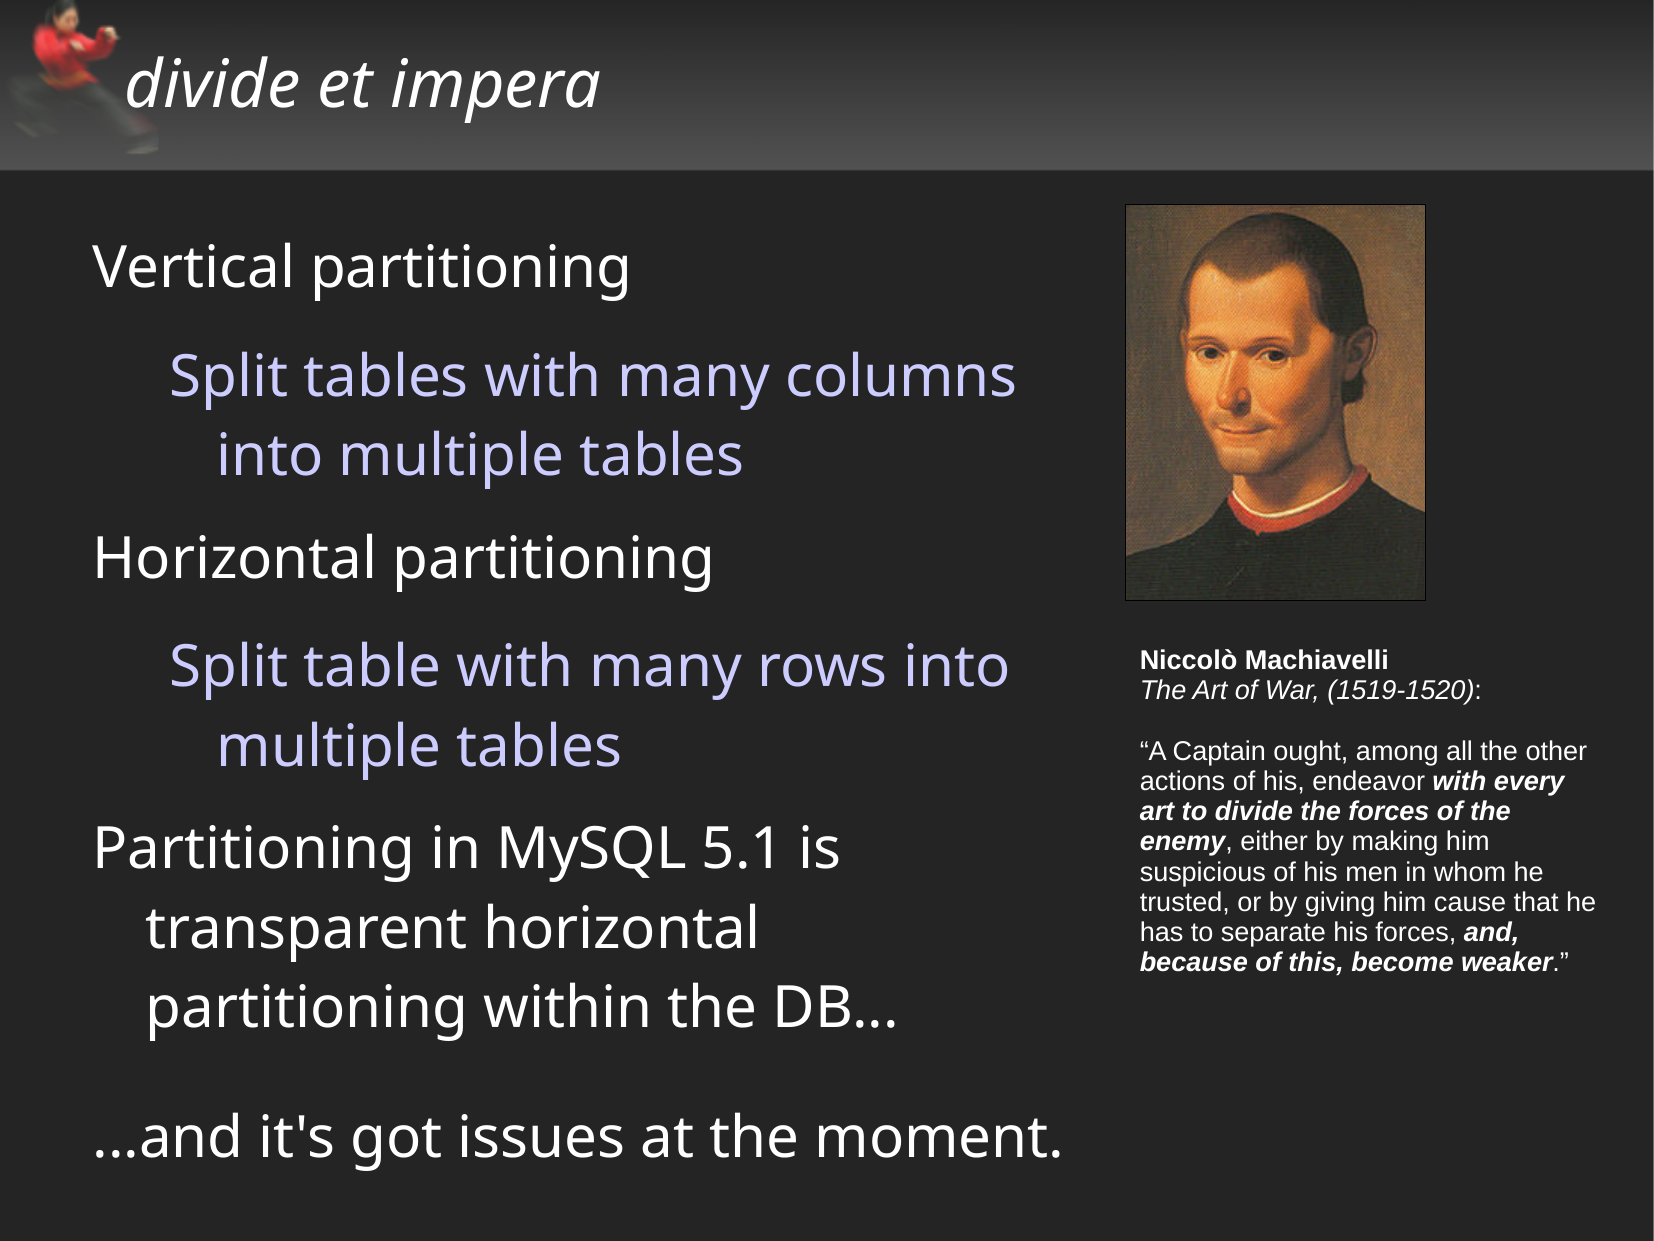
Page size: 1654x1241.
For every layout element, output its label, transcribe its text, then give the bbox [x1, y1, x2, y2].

list ...and it's got issues at the moment. [75, 225, 1088, 1073]
picture [0, 0, 1654, 1241]
text_box Niccolò Machiavelli The Art of War, (1519-1520): “A Captain ought, among all the other actions of his, endeavor with every art to divide the forces of the enemy, either by making him suspicious of his men in whom he trusted, or by giving him cause that he has to separate his forces, and, because of this, become weaker.” [1125, 637, 1613, 1027]
title divide et impera [124, 39, 1625, 125]
